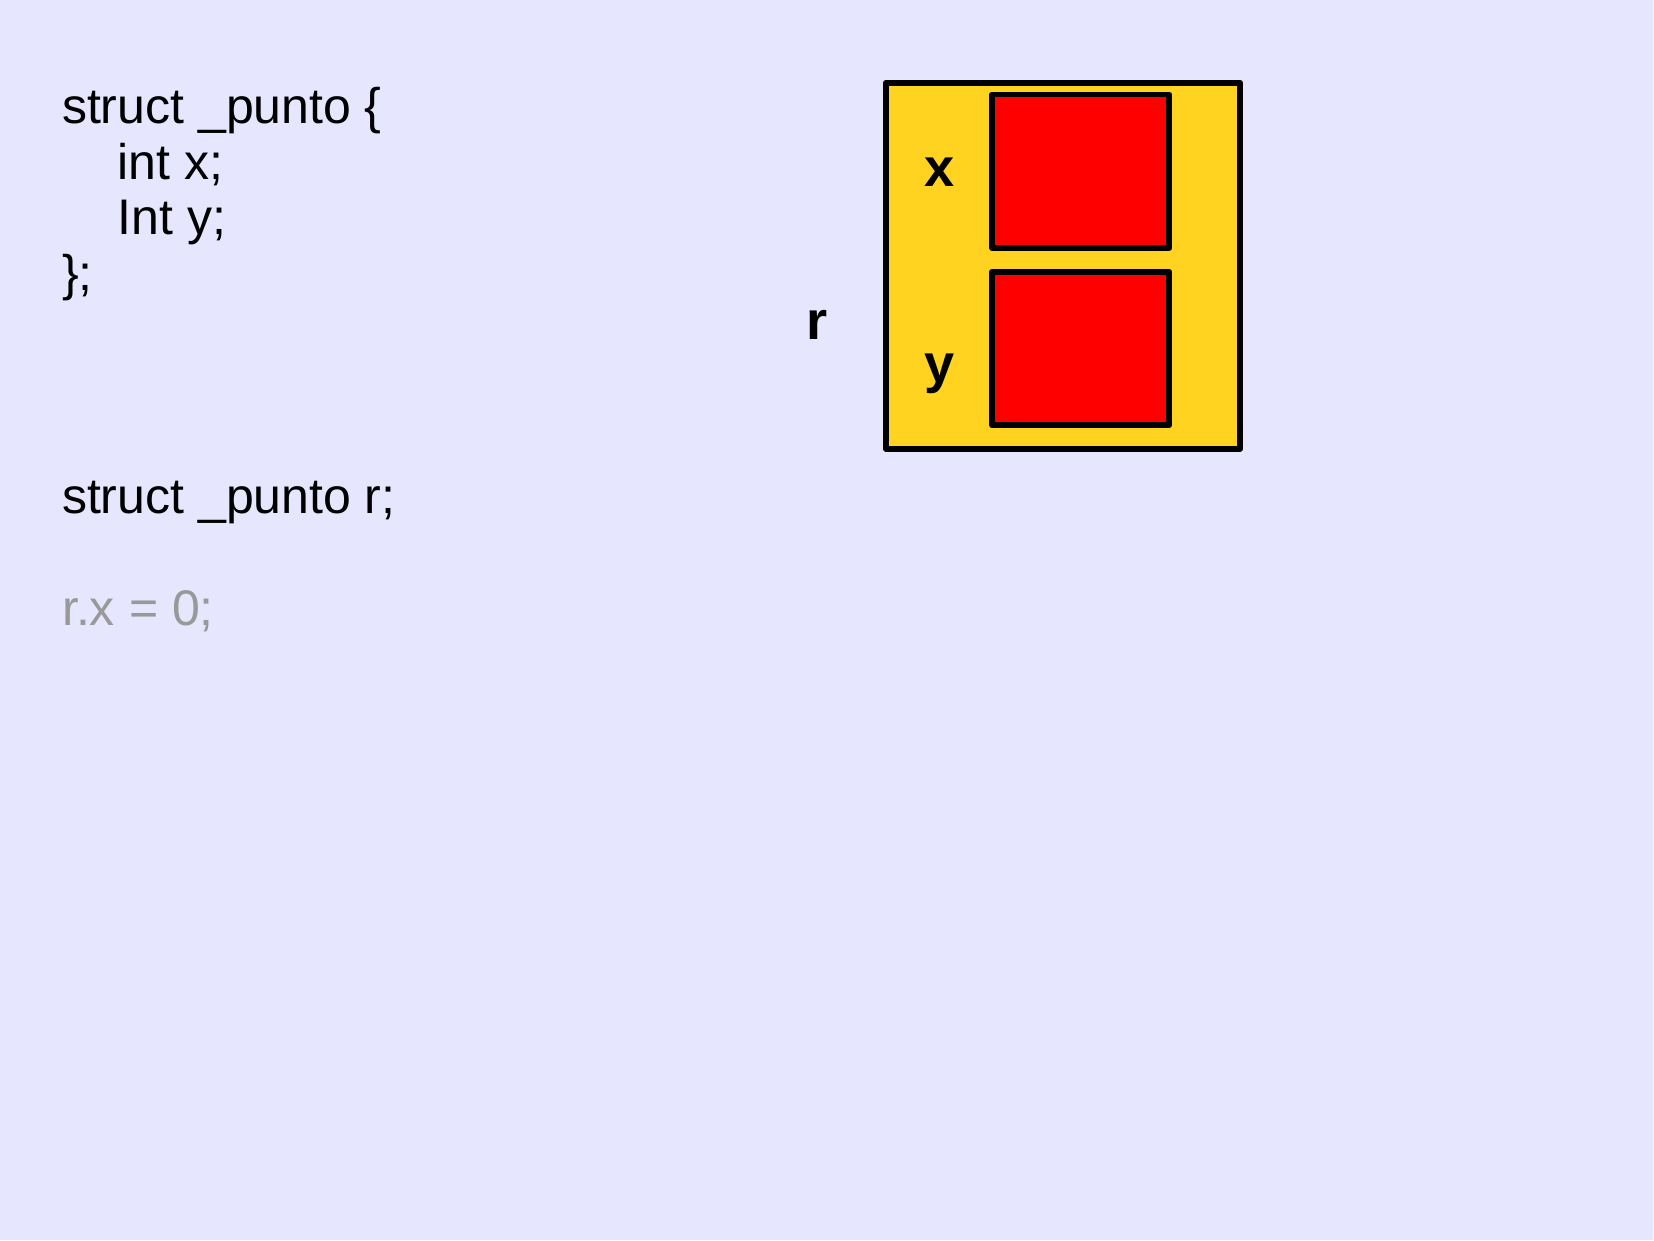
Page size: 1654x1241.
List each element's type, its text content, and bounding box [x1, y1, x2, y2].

text_box struct _punto { int x; Int y; }; struct _punto r; r.x = 0; [47, 70, 756, 755]
text_box y [909, 326, 993, 402]
text_box x [909, 129, 993, 206]
text_box [885, 82, 1241, 449]
text_box r [791, 283, 875, 359]
